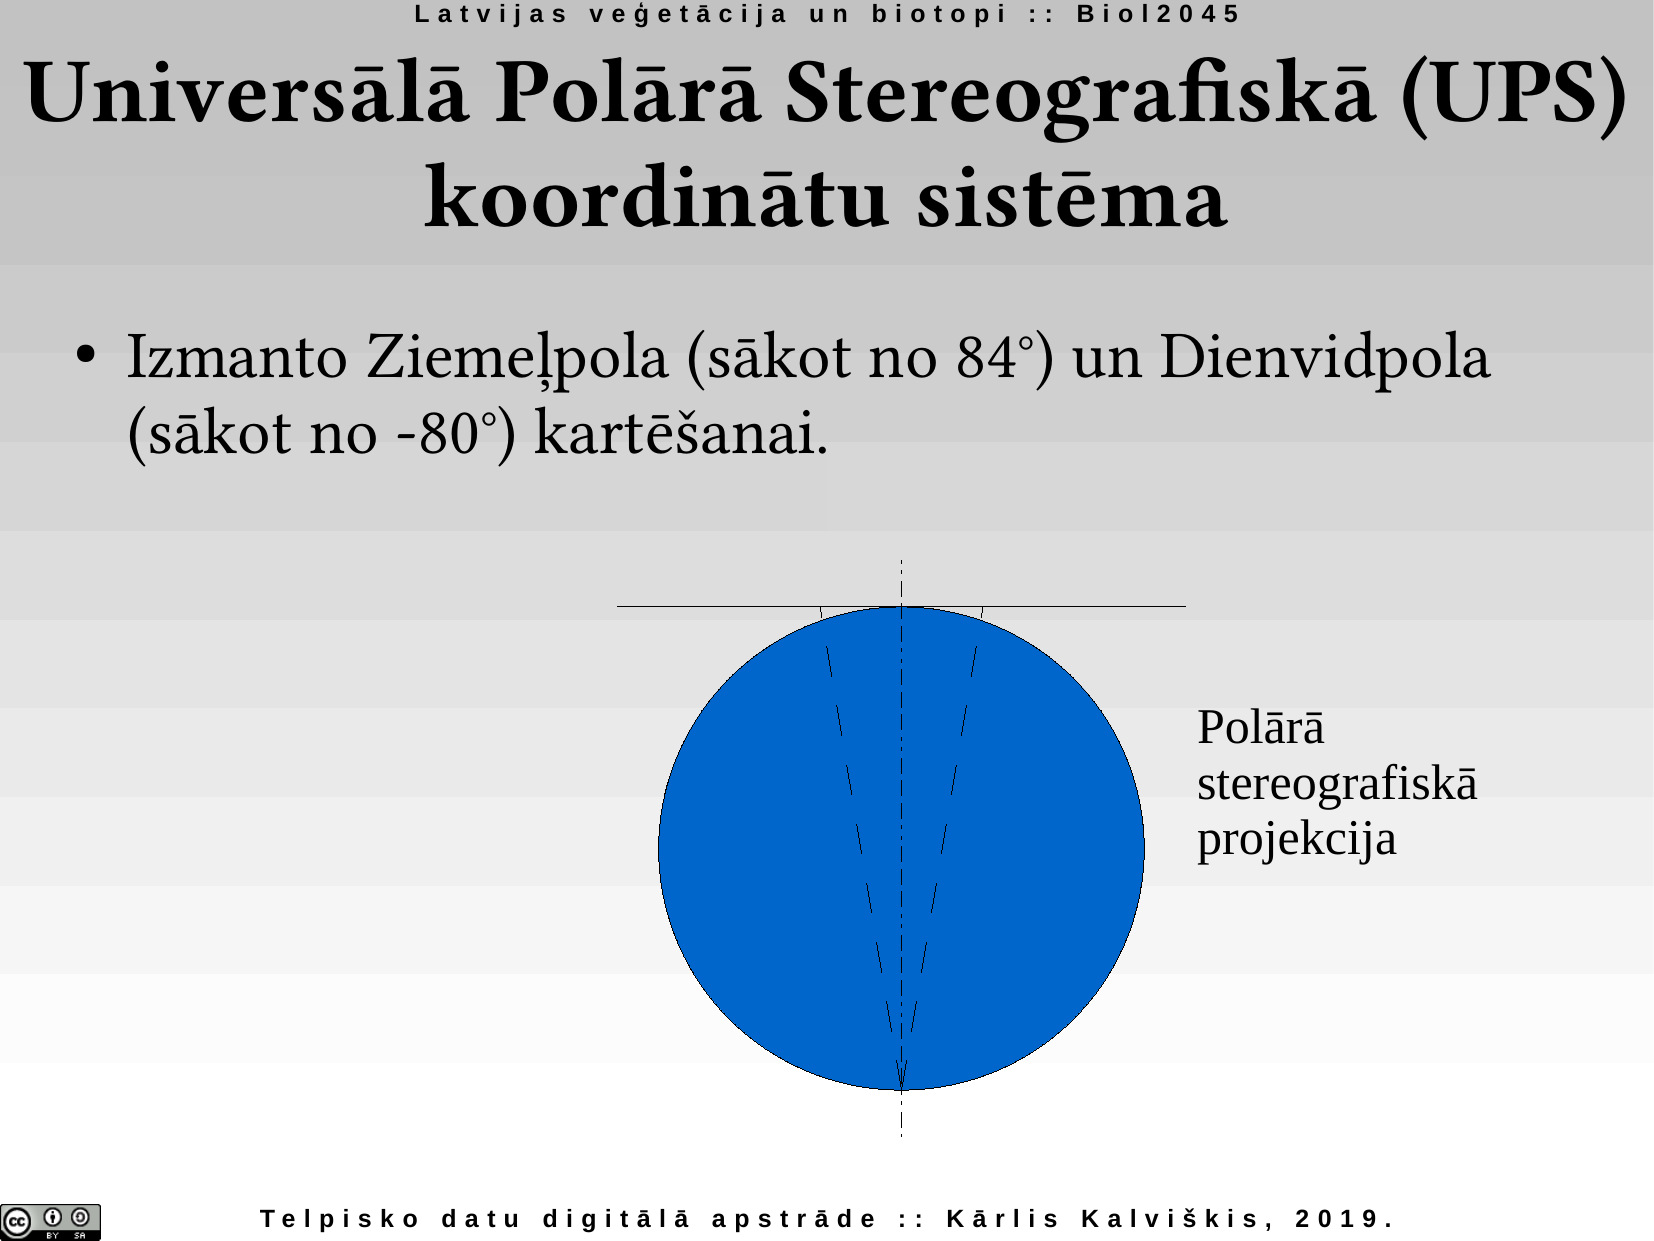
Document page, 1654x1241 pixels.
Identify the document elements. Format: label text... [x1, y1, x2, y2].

list Izmanto Ziemeļpola (sākot no 84°) un Dienvidpola (sākot no -80°) kartēšanai. [56, 317, 1600, 1175]
text_box Polārā stereografiskā projekcija [1197, 699, 1479, 866]
picture [0, 287, 1654, 1241]
text_box [658, 607, 1145, 1091]
title Universālā Polārā Stereografiskā (UPS) koordinātu sistēma [0, 1, 1654, 287]
